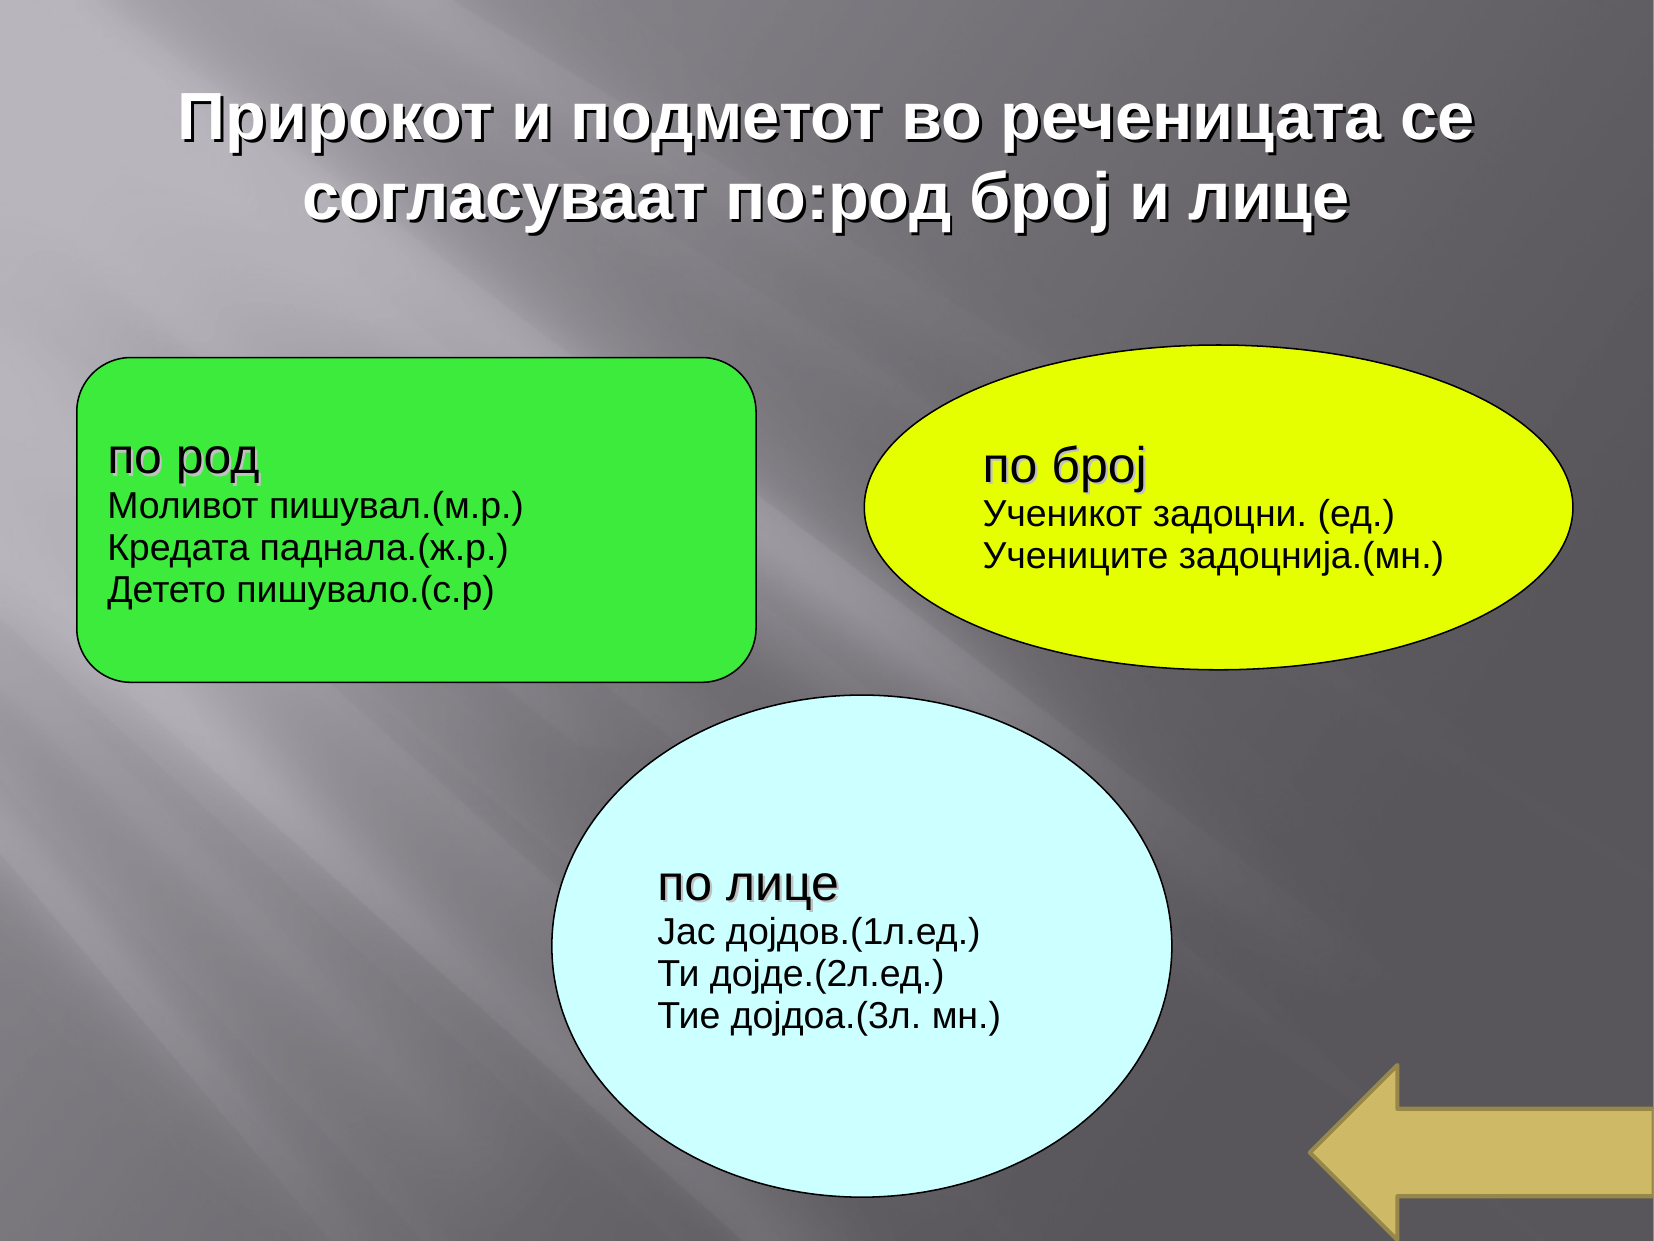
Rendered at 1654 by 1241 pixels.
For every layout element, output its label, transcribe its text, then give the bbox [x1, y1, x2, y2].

text_box по лице Јас дојдов.(1л.ед.)‏ Ти дојде.(2л.ед.)‏ Тие дојдоа.(3л. мн.)‏ [551, 695, 1172, 1198]
picture [1398, 1197, 1654, 1241]
picture [0, 0, 1654, 1241]
title Прирокот и подметот во реченицата се согласуваат по:род број и лице [82, 0, 1571, 307]
text_box [1309, 1065, 1654, 1241]
text_box по број Ученикот задоцни. (ед.)‏ Учениците задоцнија.(мн.)‏ [864, 345, 1573, 670]
text_box по род Моливот пишувал.(м.р.)‏ Кредата паднала.(ж.р.)‏ Детето пишувало.(с.р)‏ [76, 357, 757, 683]
